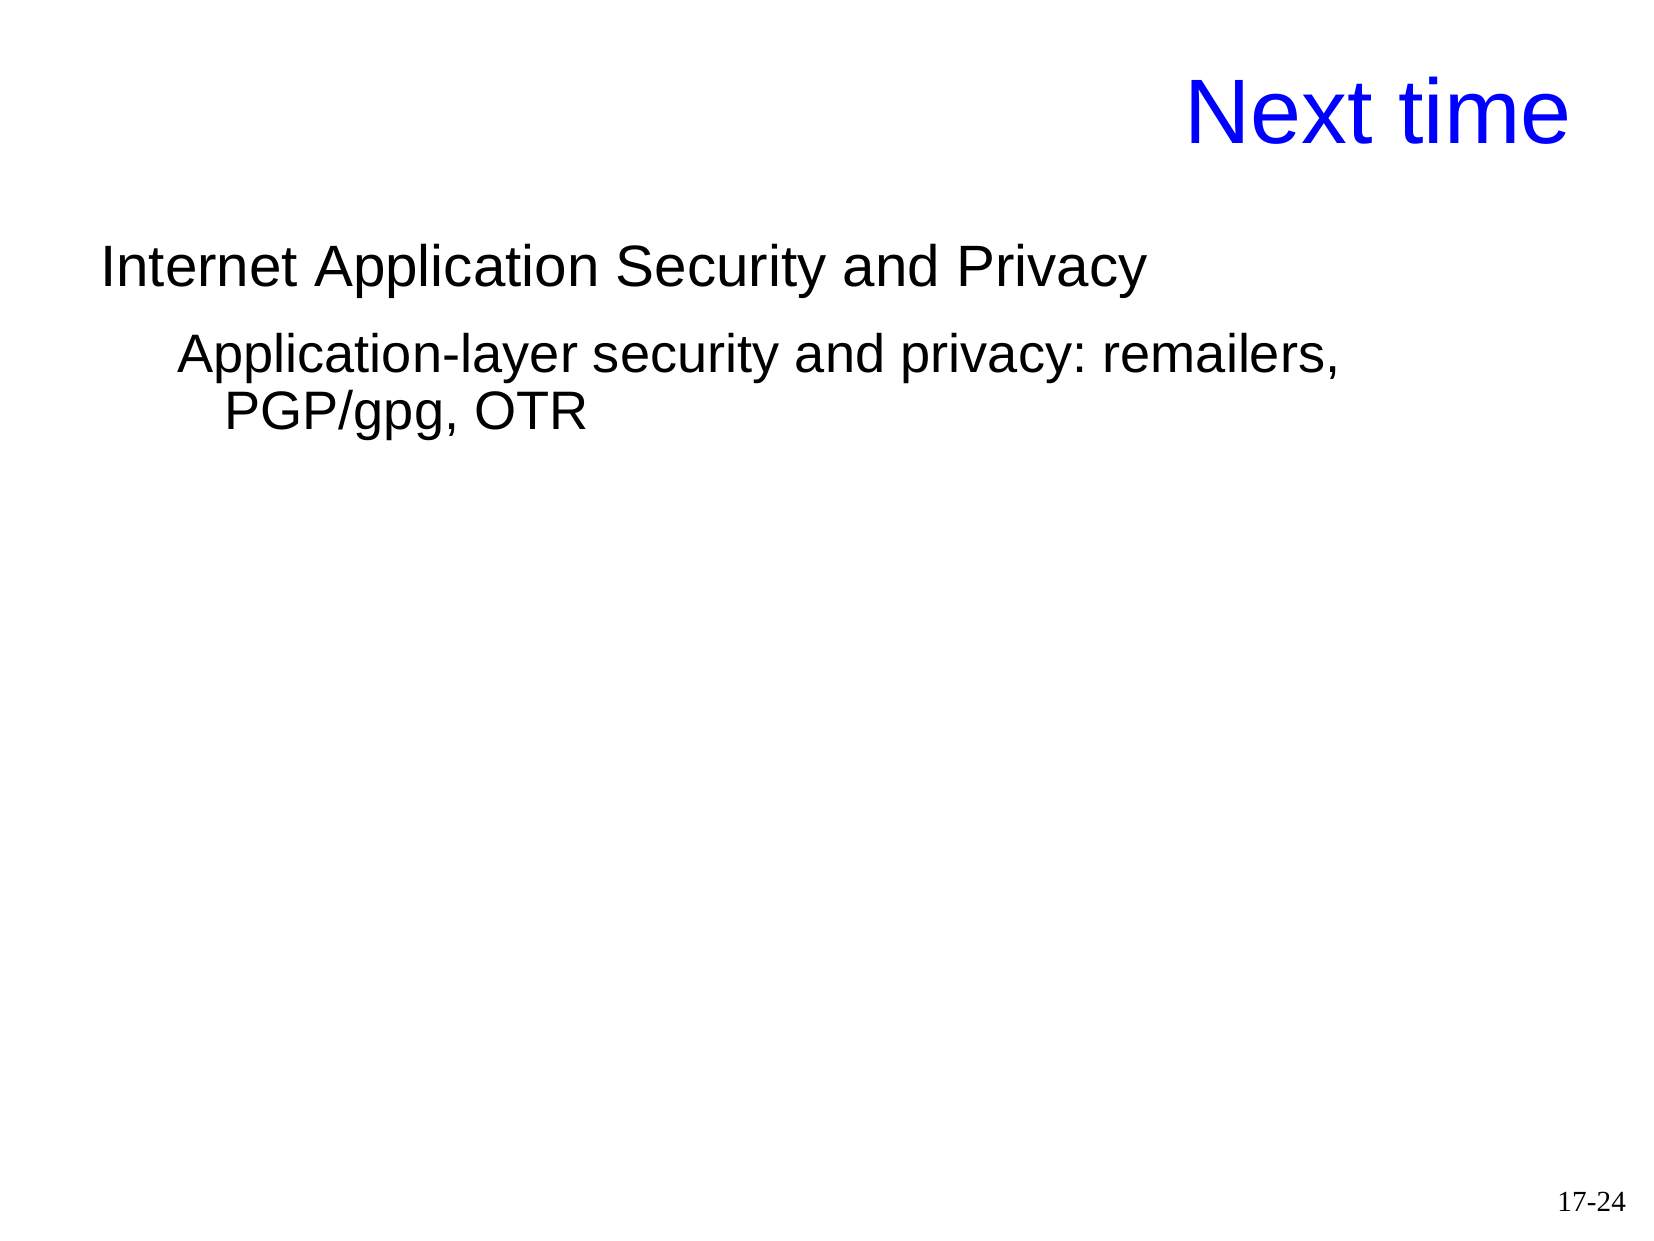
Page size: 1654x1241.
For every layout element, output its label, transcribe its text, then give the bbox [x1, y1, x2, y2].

title Next time [84, 18, 1573, 211]
list Internet Application Security and Privacy Application-layer security and privacy: remailers, PGP/gpg, OTR [82, 237, 1571, 1156]
